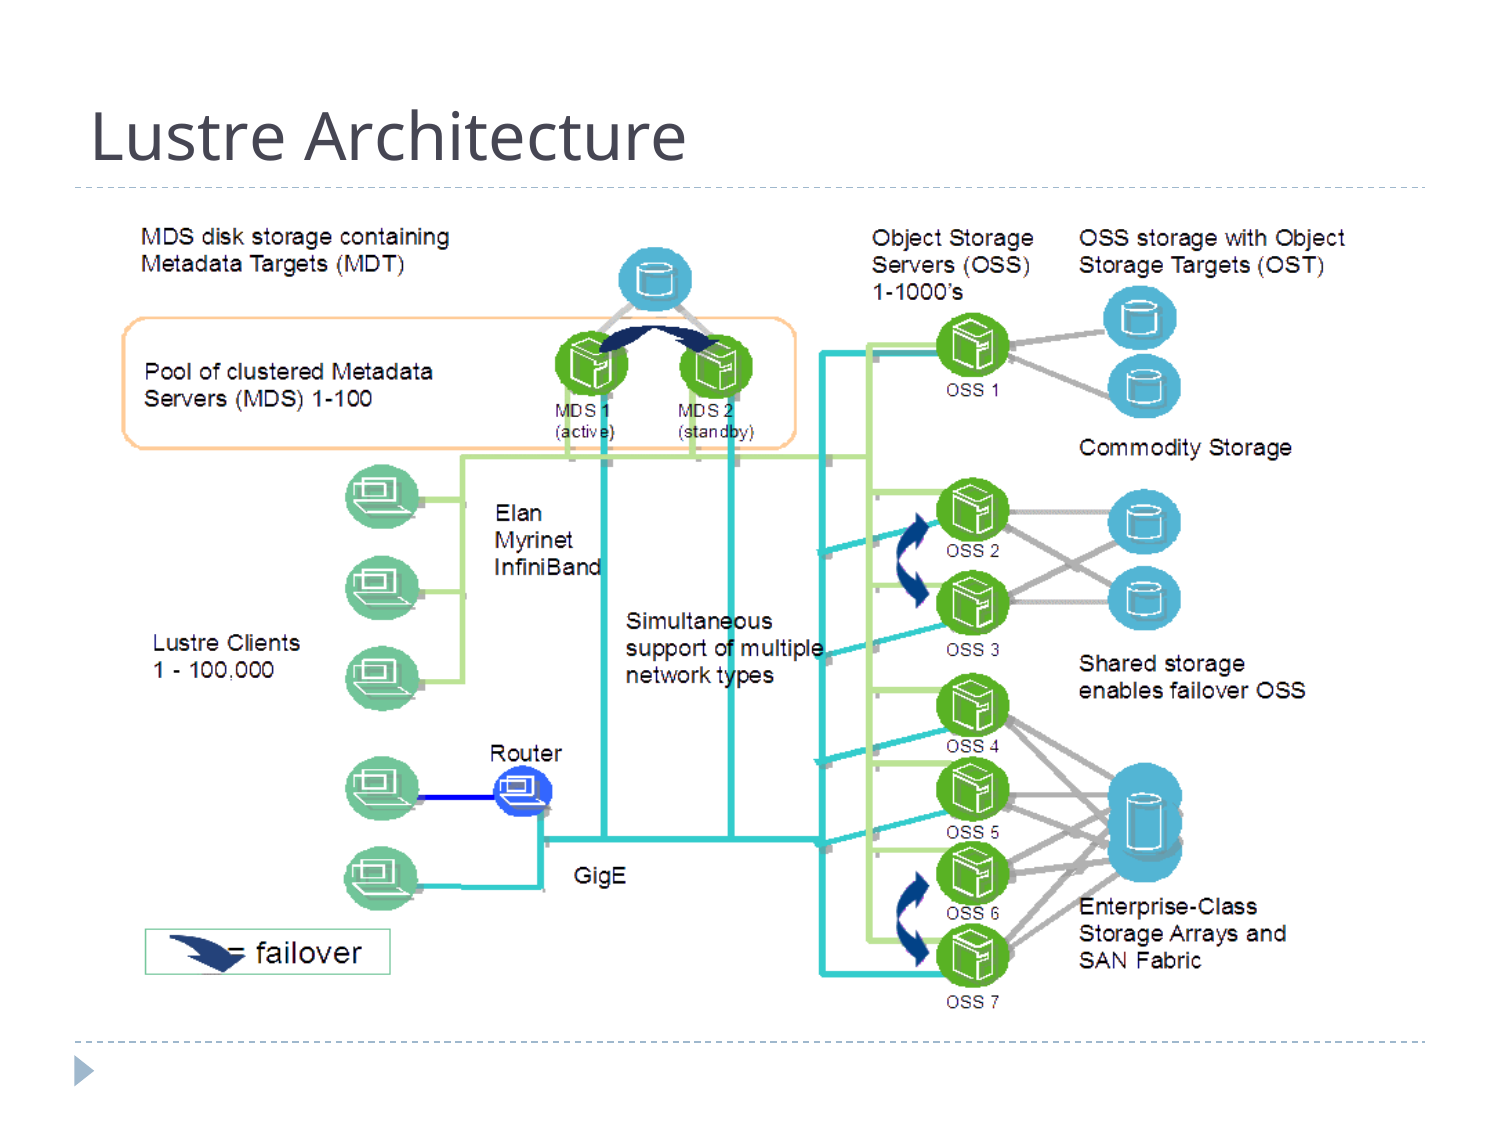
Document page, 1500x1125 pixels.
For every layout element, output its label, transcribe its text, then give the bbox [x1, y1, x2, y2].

title Lustre Architecture [75, 24, 1426, 188]
picture [105, 210, 1348, 1020]
